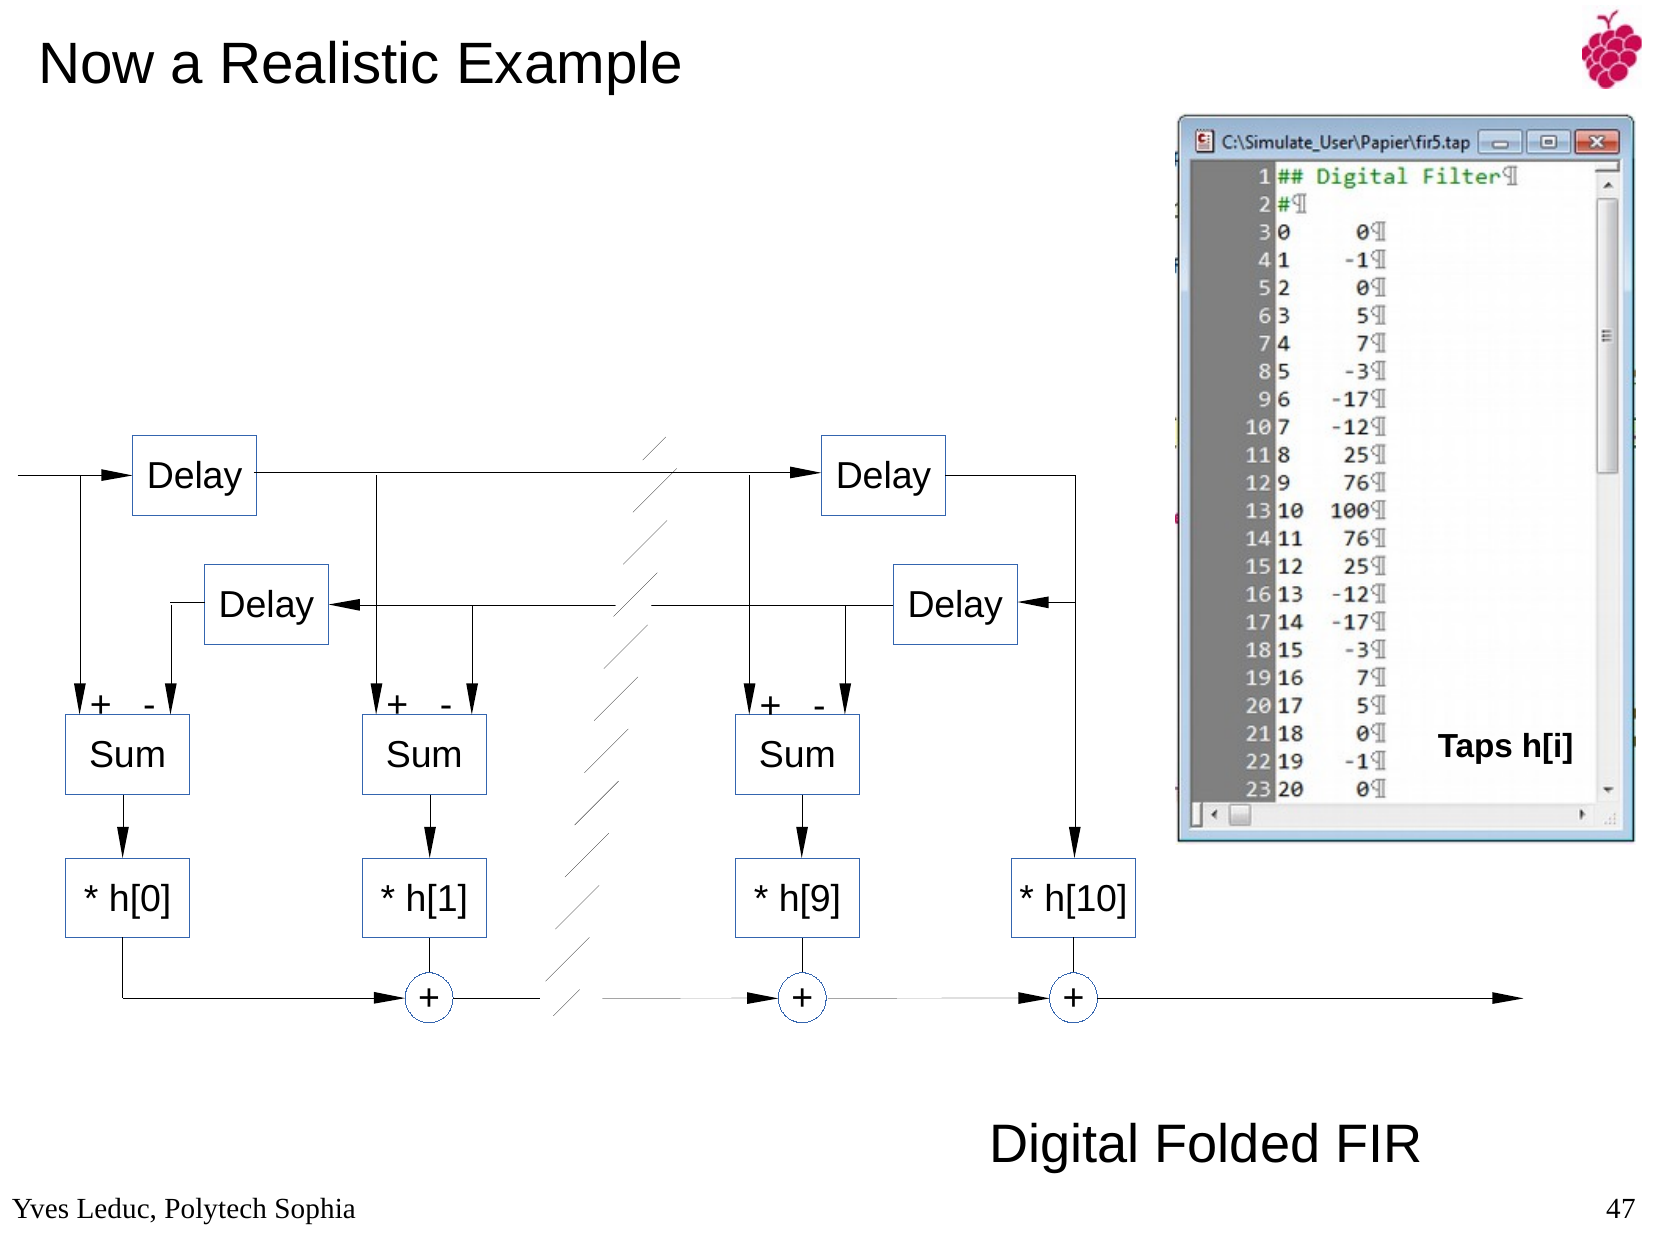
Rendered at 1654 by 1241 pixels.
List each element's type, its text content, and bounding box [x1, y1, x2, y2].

text_box Digital Folded FIR [974, 1105, 1439, 1182]
text_box * h[0] [65, 858, 190, 938]
text_box Sum [65, 714, 190, 795]
text_box * h[1] [362, 858, 487, 938]
picture [1582, 5, 1642, 89]
text_box + - [371, 676, 482, 734]
text_box * h[10] [1011, 858, 1136, 938]
text_box Sum [362, 714, 487, 795]
text_box + - [75, 676, 186, 734]
text_box + - [744, 676, 855, 734]
text_box Sum [735, 714, 860, 795]
text_box Now a Realistic Example [23, 23, 1288, 104]
text_box Delay [132, 435, 257, 516]
text_box [640, 436, 683, 472]
picture [1175, 112, 1636, 845]
text_box + [1049, 972, 1098, 1023]
text_box * h[9] [735, 858, 860, 938]
text_box Delay [821, 435, 946, 516]
text_box Delay [893, 564, 1018, 645]
text_box Taps h[i] [1423, 720, 1599, 774]
text_box [539, 473, 676, 1016]
text_box + [405, 972, 454, 1023]
text_box Delay [204, 564, 329, 645]
text_box + [778, 972, 827, 1023]
